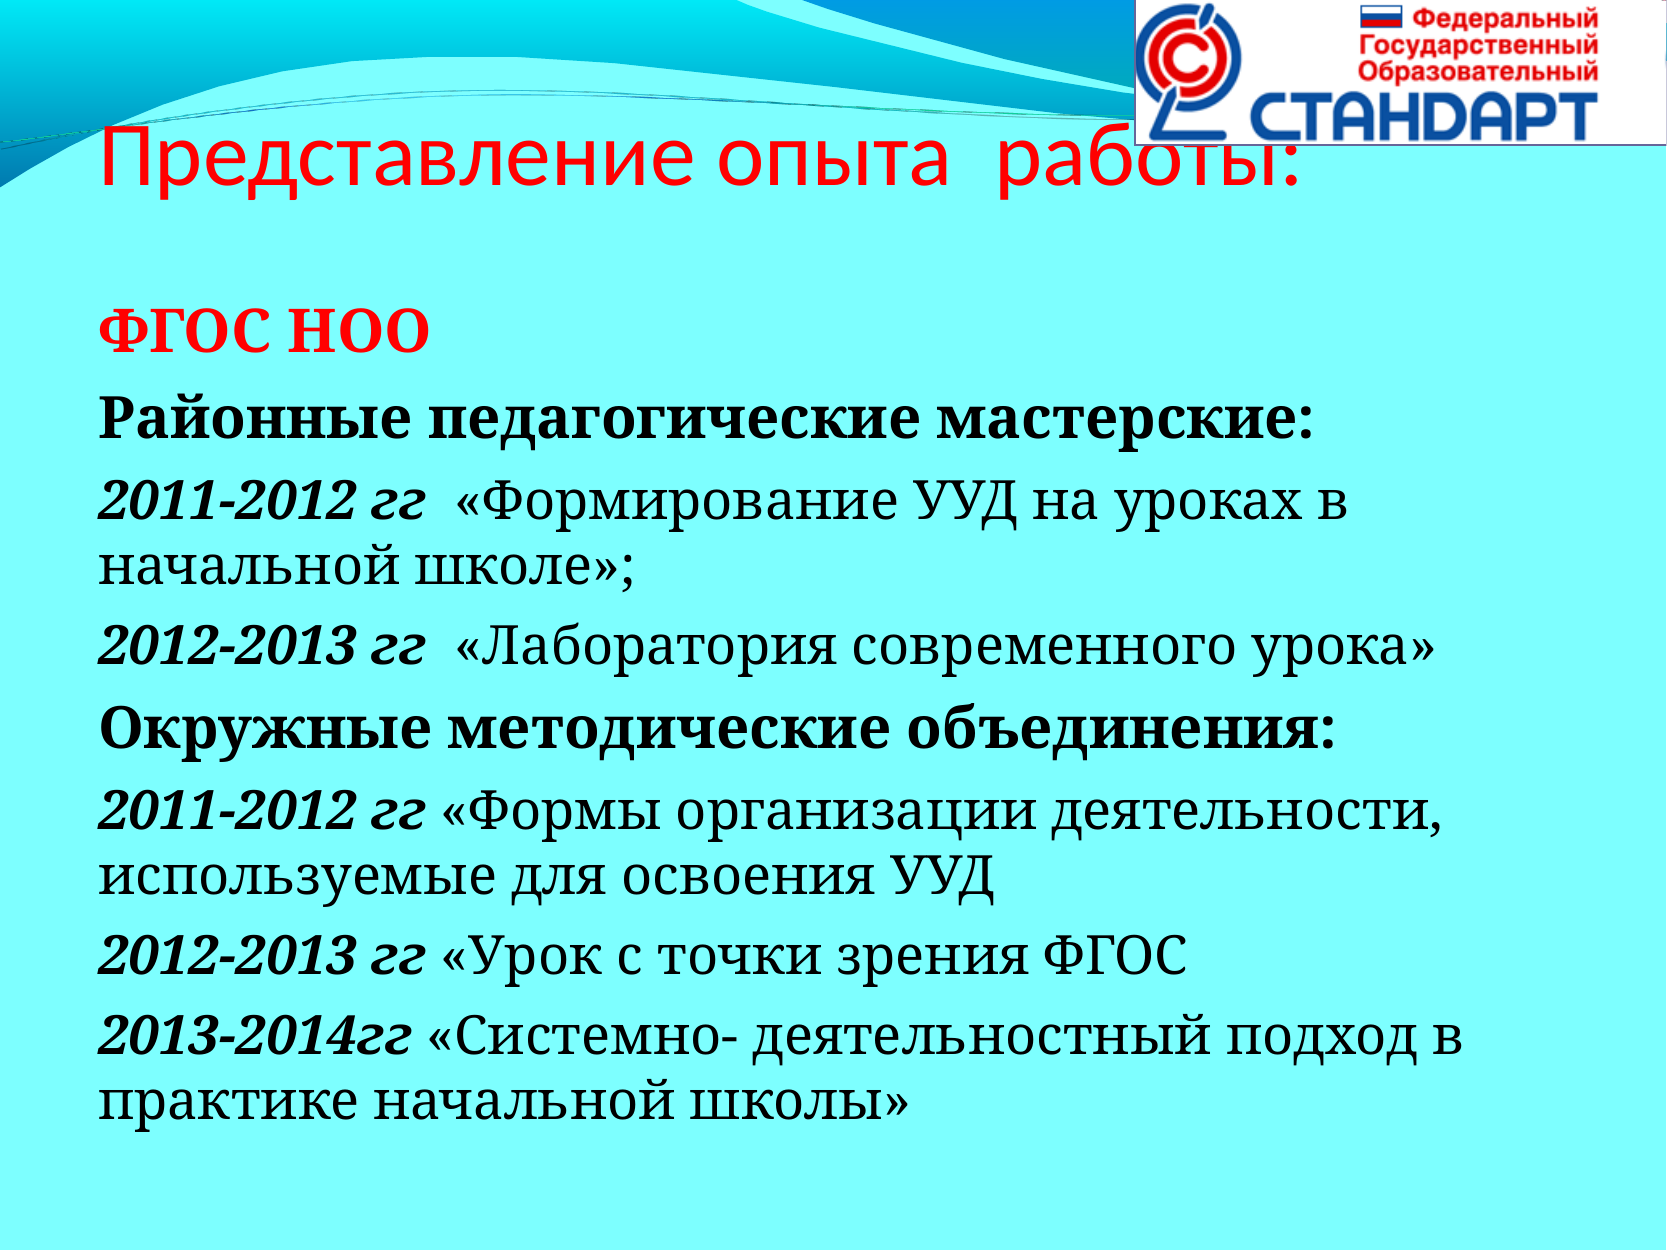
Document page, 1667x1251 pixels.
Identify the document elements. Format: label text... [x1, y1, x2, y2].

picture [1579, 146, 1662, 150]
picture [1135, 0, 1667, 145]
picture [66, 141, 83, 150]
picture [0, 36, 1134, 112]
list ФГОС НОО Районные педагогические мастерские: 2011-2012 гг «Формирование УУД на уроках в начальной школе»; 2012-2013 гг «Лаборатория современного урока» Окружные методические объединения: 2011-2012 гг «Формы организации деятельности, используемые для освоения УУД 2012-2013 гг «Урок с точки зрения ФГОС 2013-2014гг «Системно- деятельностный подход в практике начальной школы» [83, 285, 1579, 1207]
title Представление опыта работы: [83, 85, 1579, 262]
